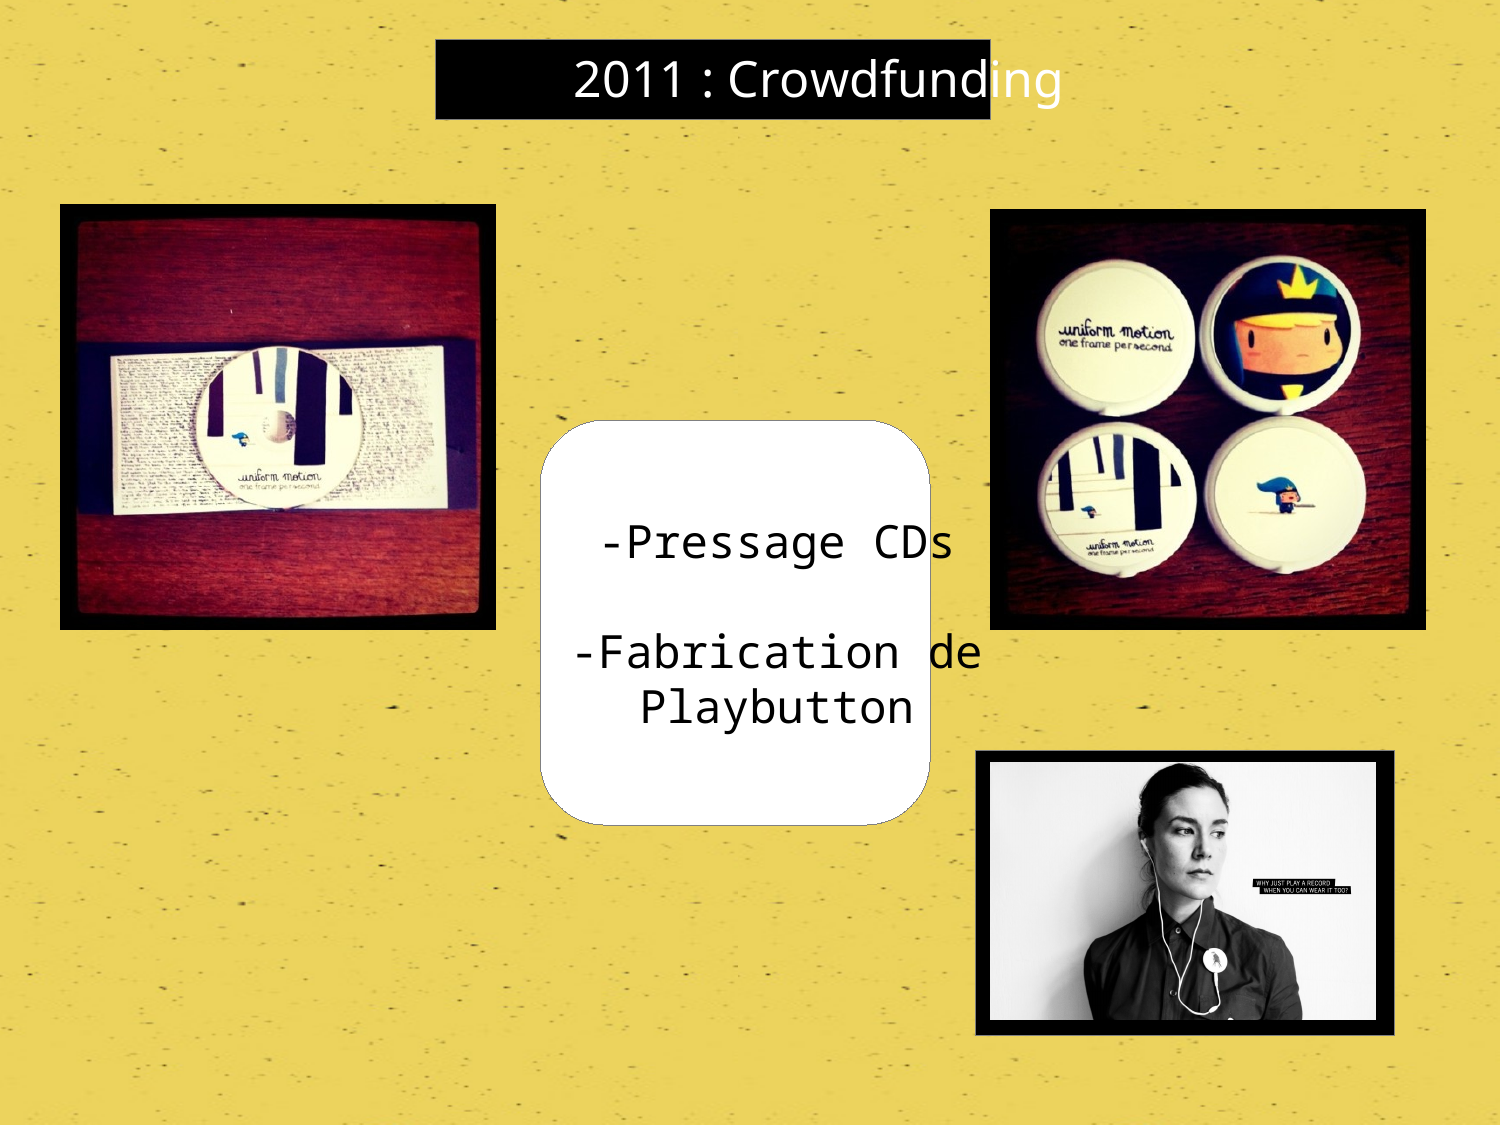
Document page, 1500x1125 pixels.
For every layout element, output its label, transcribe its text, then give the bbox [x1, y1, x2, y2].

text_box -Pressage CDs -Fabrication de Playbutton [555, 450, 916, 841]
text_box [975, 750, 1395, 1036]
text_box [916, 530, 921, 553]
picture [0, 0, 1500, 1125]
text_box [435, 39, 991, 120]
text_box 2011 : Crowdfunding [559, 39, 1080, 116]
text_box [540, 420, 931, 802]
